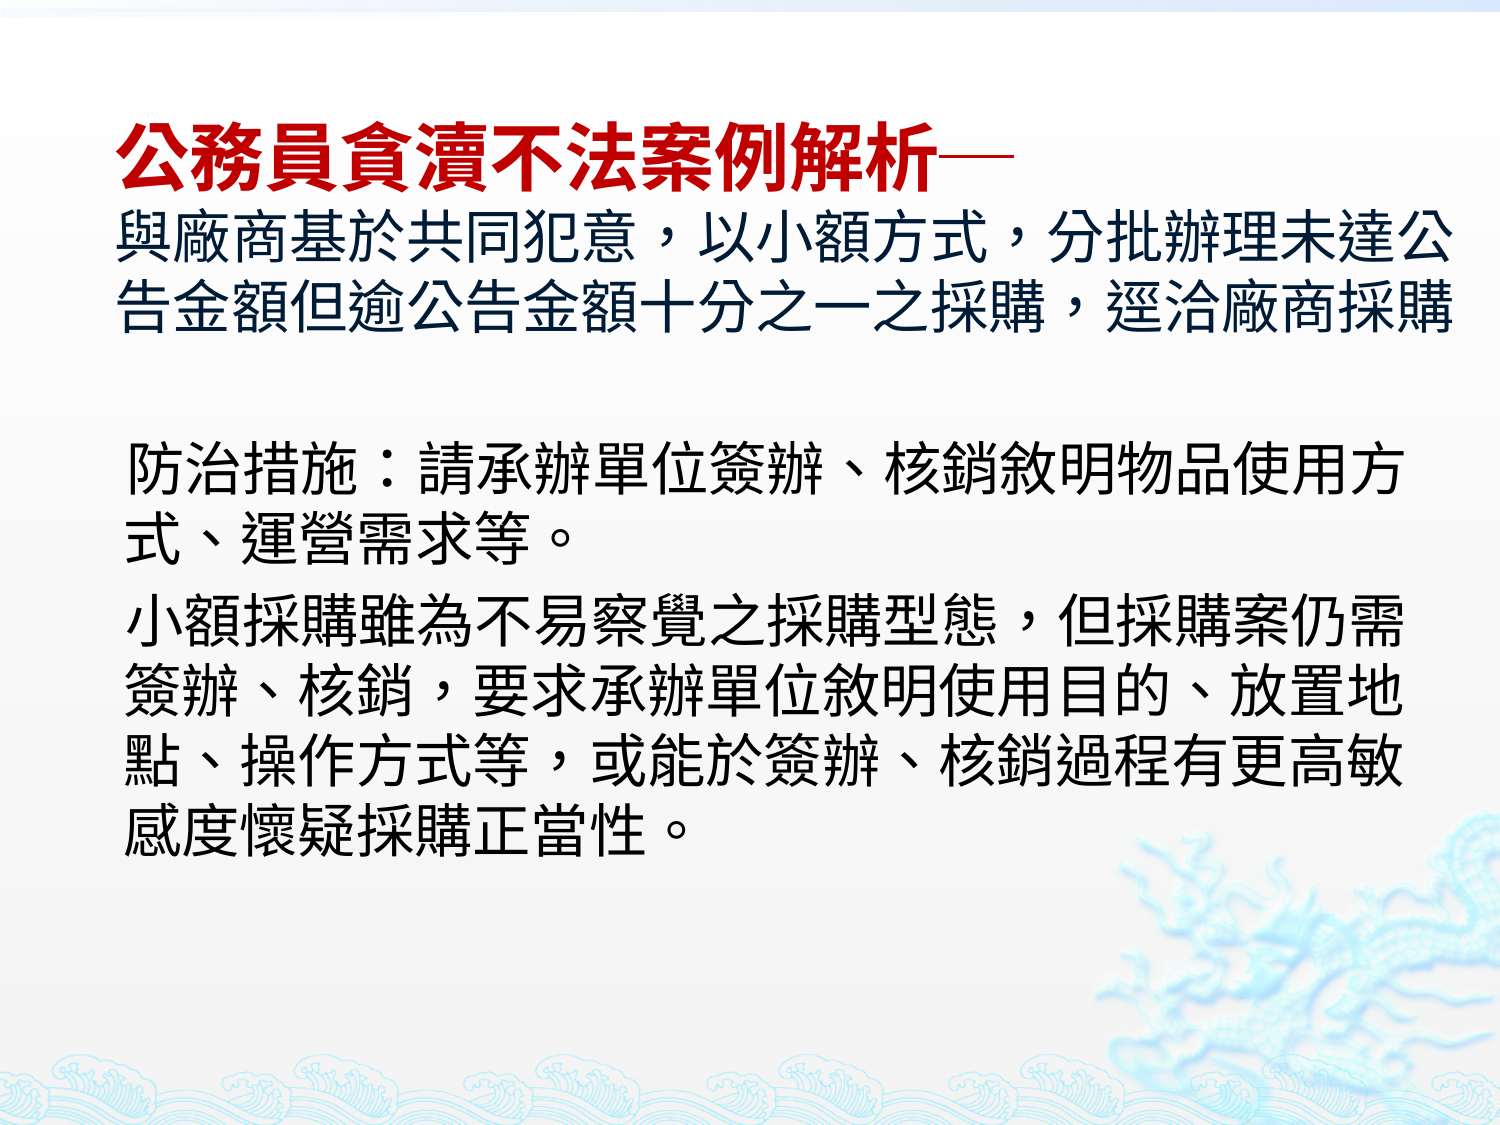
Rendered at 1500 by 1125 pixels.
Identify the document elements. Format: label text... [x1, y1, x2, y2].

picture [0, 806, 1500, 1125]
list 防治措施：請承辦單位簽辦、核銷敘明物品使用方式、運營需求等。 小額採購雖為不易察覺之採購型態，但採購案仍需簽辦、核銷，要求承辦單位敘明使用目的、放置地點、操作方式等，或能於簽辦、核銷過程有更高敏感度懷疑採購正當性。 [50, 425, 1475, 896]
title 公務員貪瀆不法案例解析─ 與廠商基於共同犯意，以小額方式，分批辦理未達公告金額但逾公告金額十分之一之採購，逕洽廠商採購 [99, 87, 1475, 363]
